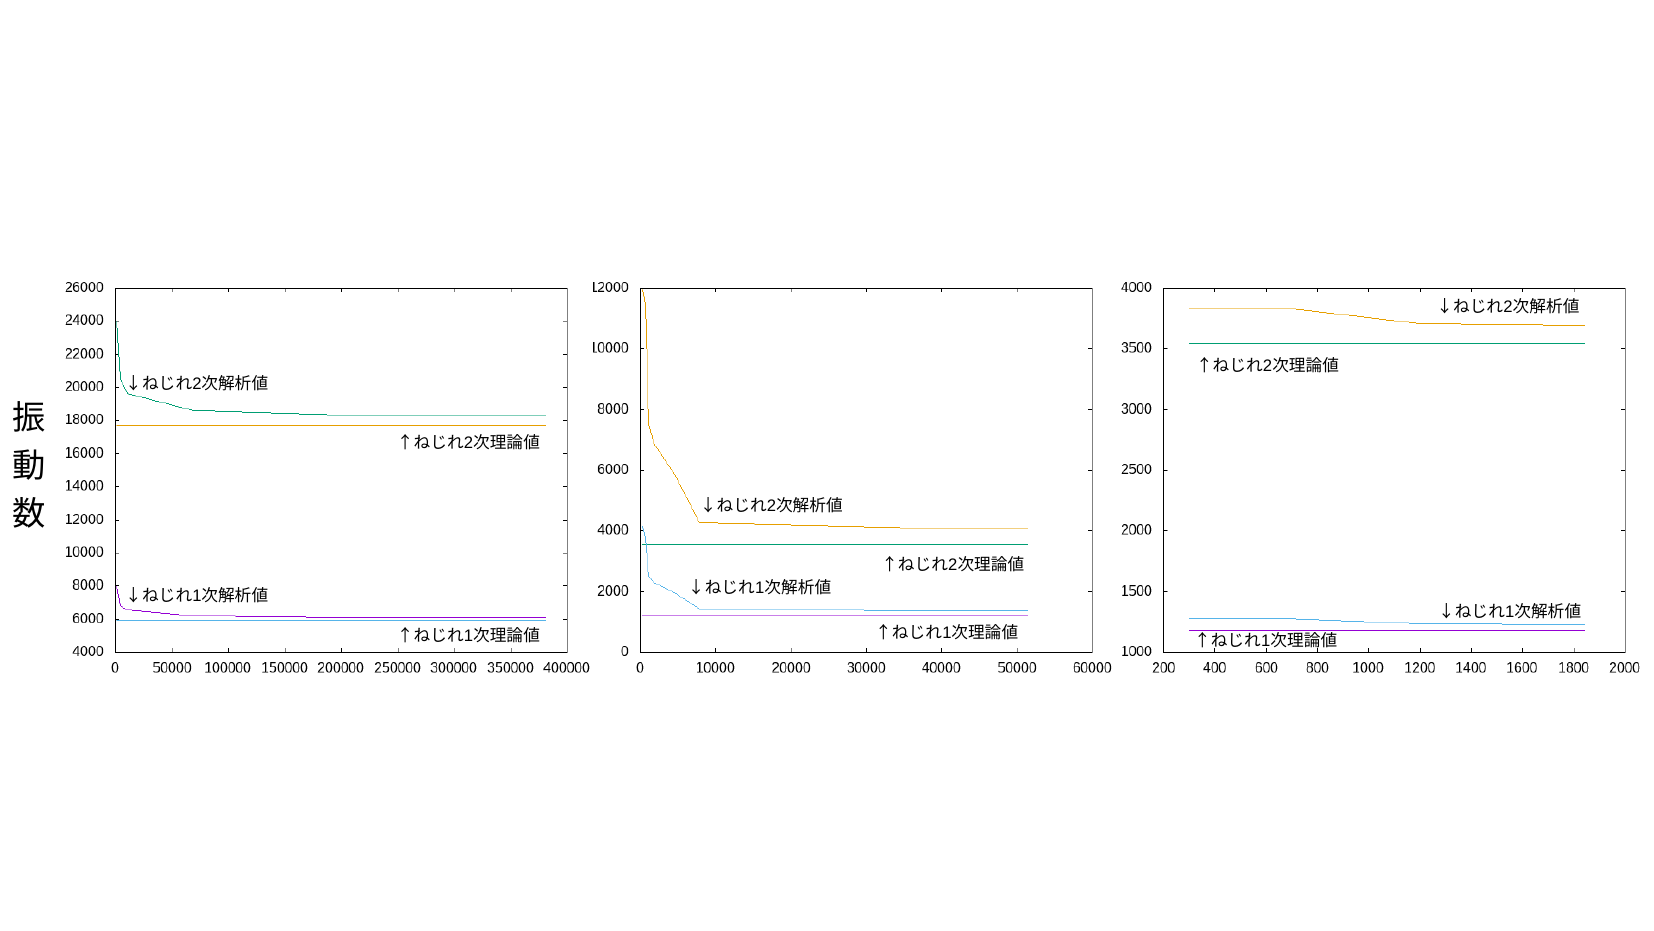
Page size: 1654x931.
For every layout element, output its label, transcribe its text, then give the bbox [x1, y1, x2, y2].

text_box ↑ねじれ2次理論値 [382, 421, 556, 461]
text_box ↑ねじれ2次理論値 [866, 543, 1040, 583]
text_box ↓ねじれ2次解析値 [1421, 285, 1595, 325]
text_box ↑ねじれ2次理論値 [1181, 344, 1355, 384]
text_box 振 動 数 [0, 383, 61, 543]
text_box ↓ねじれ2次解析値 [110, 362, 284, 402]
picture [41, 271, 1651, 686]
text_box ↓ねじれ1次解析値 [110, 575, 284, 615]
text_box ↓ねじれ1次解析値 [673, 566, 847, 607]
text_box ↑ねじれ1次理論値 [382, 614, 556, 654]
text_box ↓ねじれ2次解析値 [685, 484, 859, 524]
text_box ↓ねじれ1次解析値 [1423, 590, 1597, 630]
text_box ↑ねじれ1次理論値 [793, 611, 1034, 676]
text_box ↑ねじれ1次理論値 [1179, 620, 1353, 660]
